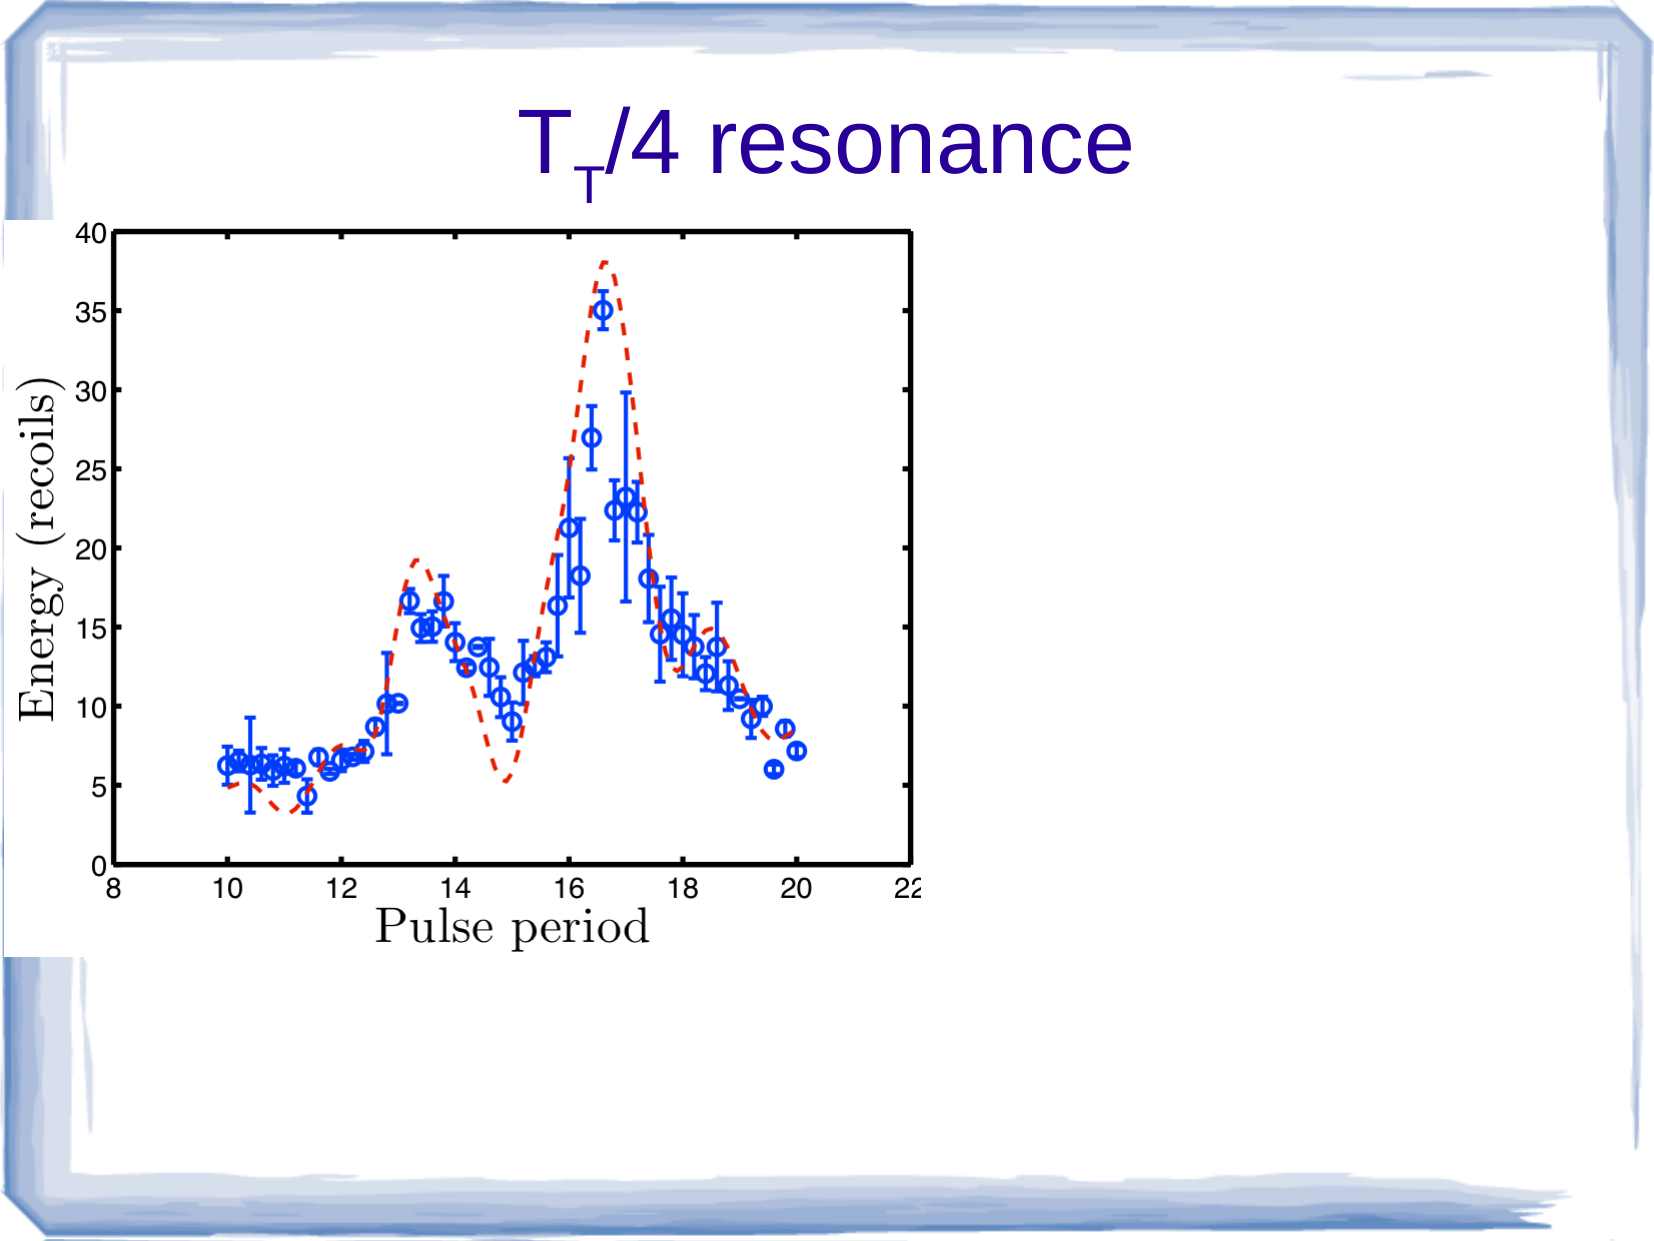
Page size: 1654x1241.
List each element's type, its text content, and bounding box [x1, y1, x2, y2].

title TT/4 resonance [82, 49, 1571, 257]
picture [0, 0, 1654, 1241]
